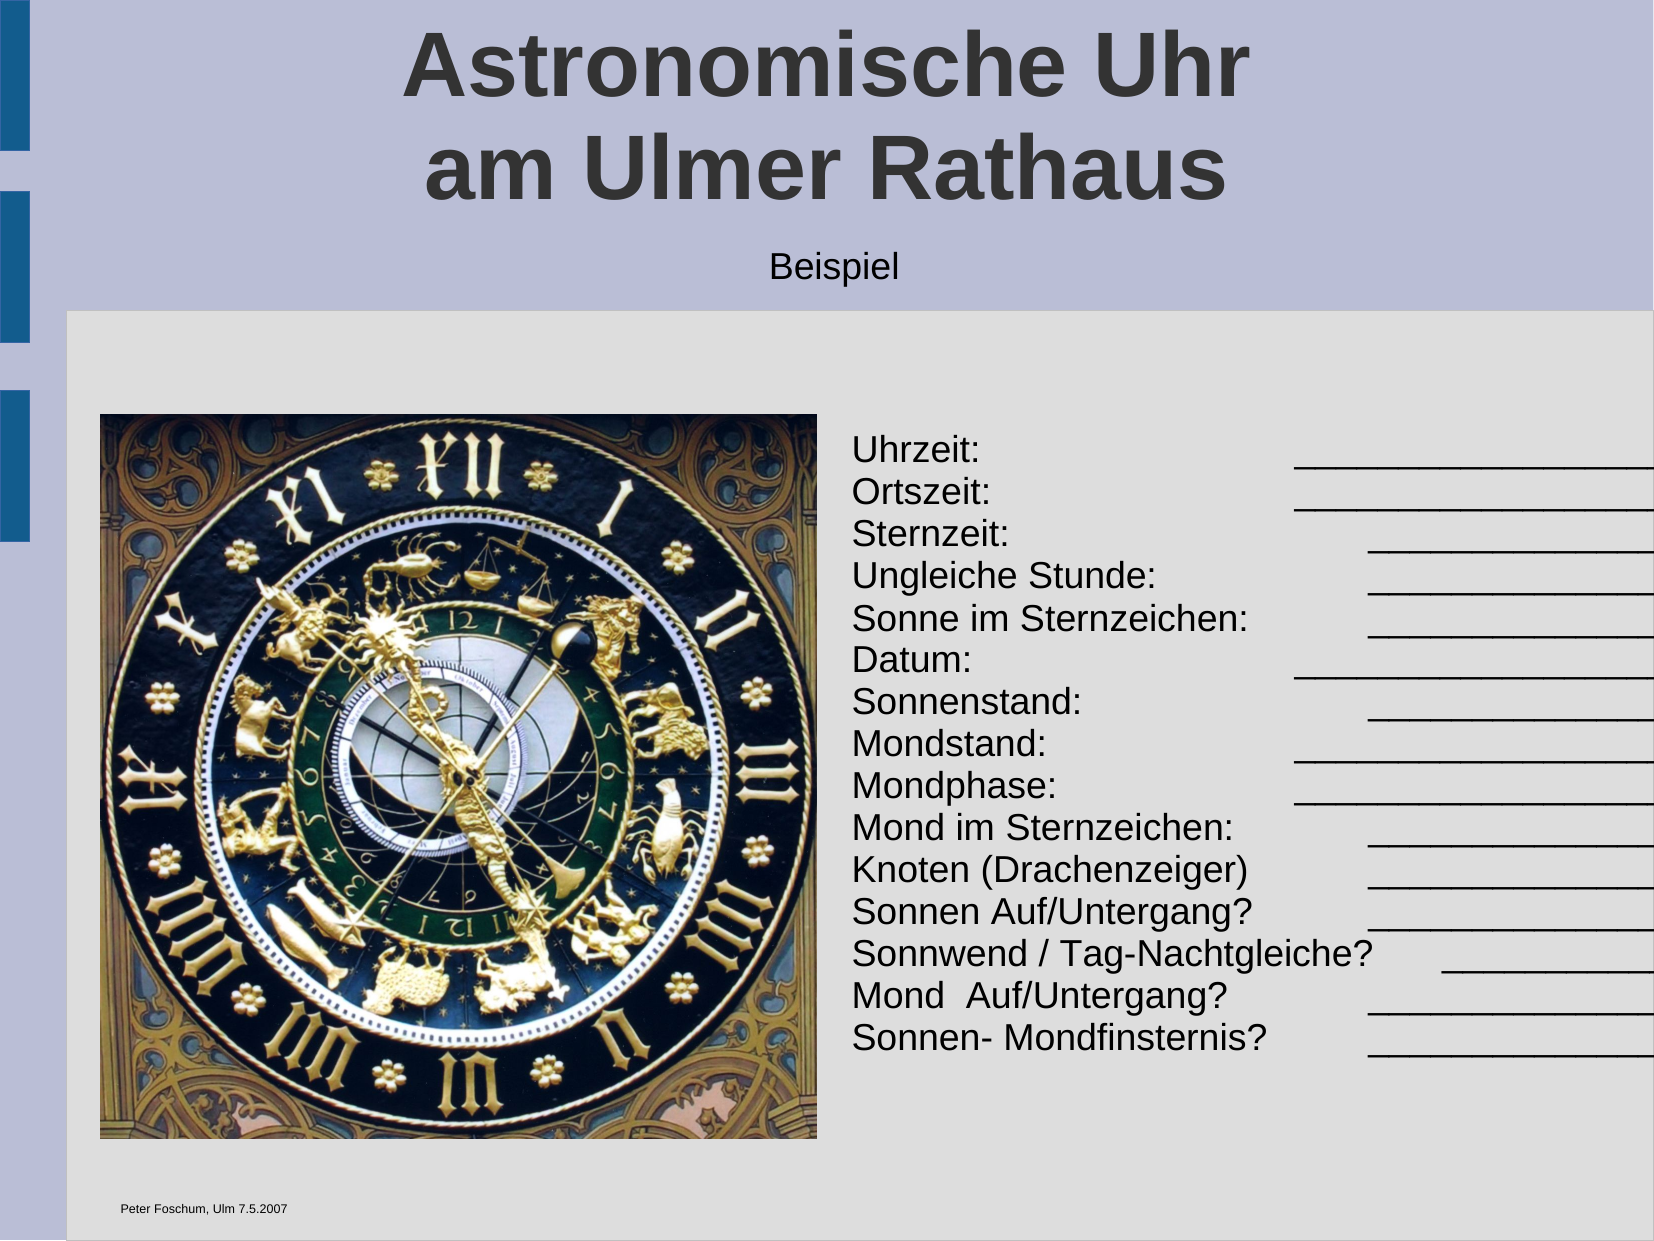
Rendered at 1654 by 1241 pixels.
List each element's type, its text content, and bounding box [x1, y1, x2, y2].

text_box Peter Foschum, Ulm 7.5.2007 [105, 1194, 272, 1226]
text_box Uhrzeit: __________________ Ortszeit: __________________ Sternzeit: __________________ Ungleiche Stunde: __________________ Sonne im Sternzeichen: __________________ Datum: __________________ Sonnenstand: __________________ Mondstand: __________________ Mondphase: __________________ Mond im Sternzeichen: __________________ Knoten (Drachenzeiger) __________________ Sonnen Auf/Untergang? __________________ Sonnwend / Tag-Nachtgleiche? __________________ Mond Auf/Untergang? __________________ Sonnen- Mondfinsternis? __________________ [836, 421, 1616, 1138]
text_box Beispiel [754, 238, 891, 301]
picture [100, 414, 817, 1139]
title Astronomische Uhr am Ulmer Rathaus [347, 0, 1306, 234]
